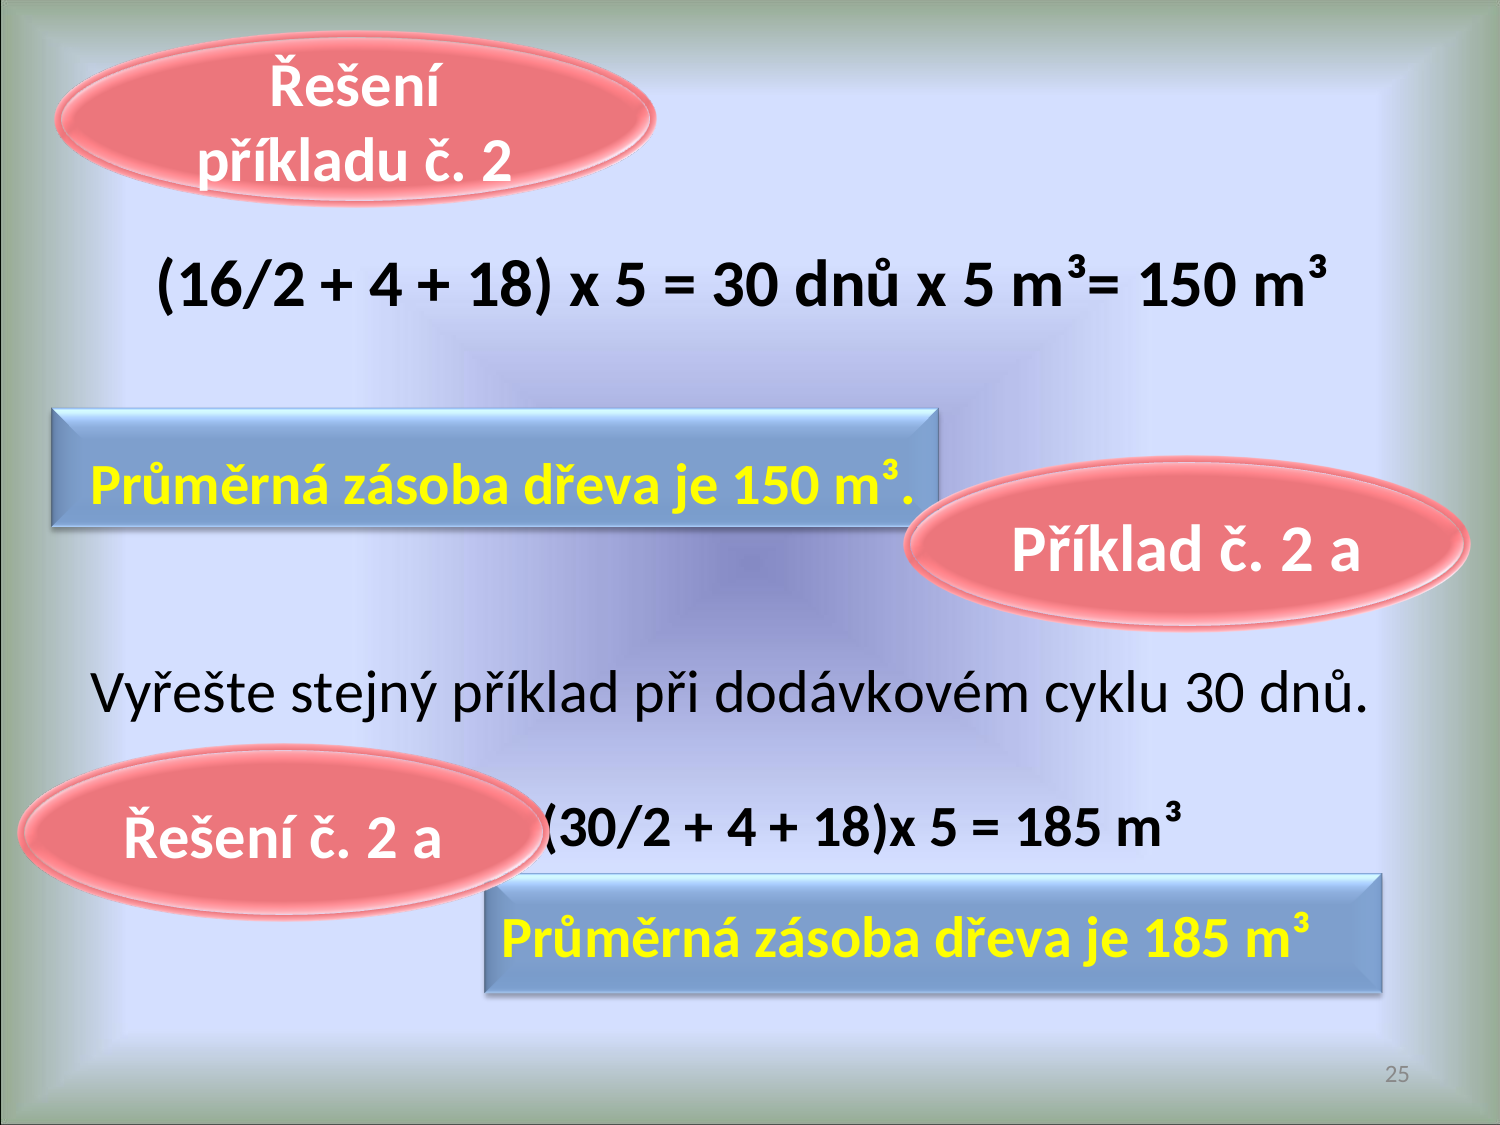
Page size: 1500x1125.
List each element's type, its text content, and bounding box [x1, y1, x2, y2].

text_box Příklad č. 2 a [986, 482, 1388, 608]
text_box Řešení příkladu č. 2 [142, 56, 568, 182]
picture [0, 0, 1500, 1125]
text_box Řešení č. 2 a [95, 771, 472, 897]
text_box <číslo> [1074, 1042, 1426, 1103]
list (16/2 + 4 + 18) x 5 = 30 dnů x 5 m³= 150 m³ Průměrná zásoba dřeva je 150 m³. Vyřešte stejný příklad při dodávkovém cyklu 30 dnů. (30/2 + 4 + 18)x 5 = 185 m³ [75, 105, 1426, 1050]
text_box Průměrná zásoba dřeva je 185 m³ [486, 875, 1383, 994]
